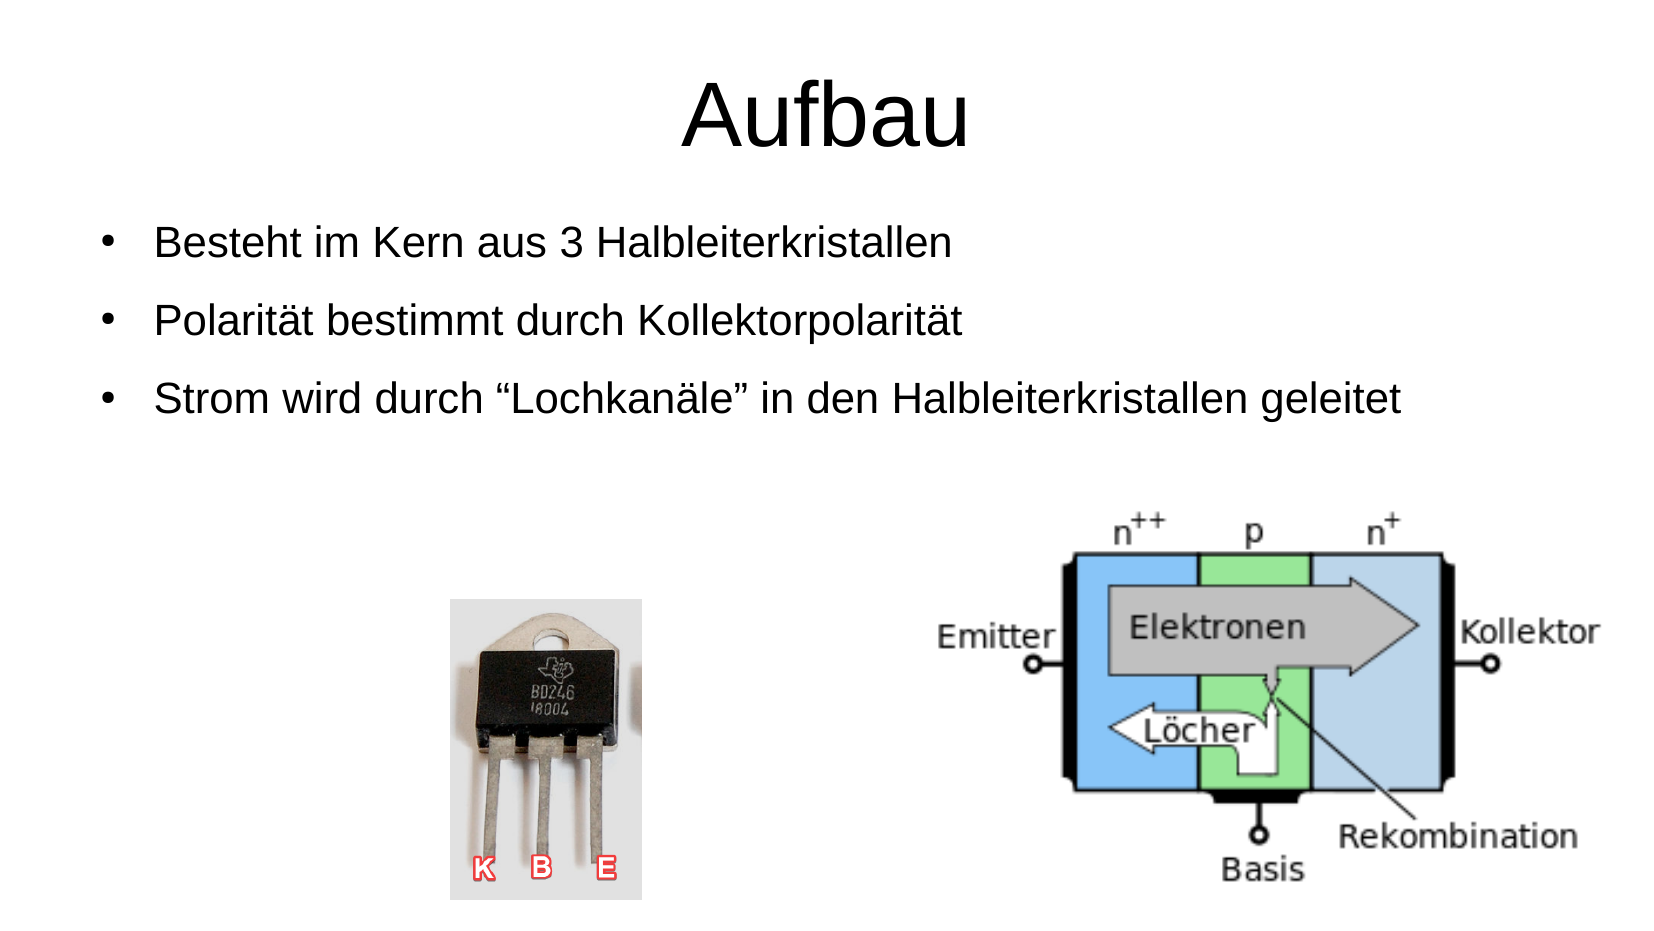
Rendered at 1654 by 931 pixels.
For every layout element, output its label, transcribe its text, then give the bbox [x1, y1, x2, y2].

list Besteht im Kern aus 3 Halbleiterkristallen Polarität bestimmt durch Kollektorpolarität Strom wird durch “Lochkanäle” in den Halbleiterkristallen geleitet [82, 217, 1571, 758]
picture [937, 510, 1613, 891]
title Aufbau [82, 37, 1571, 193]
picture [450, 599, 642, 901]
